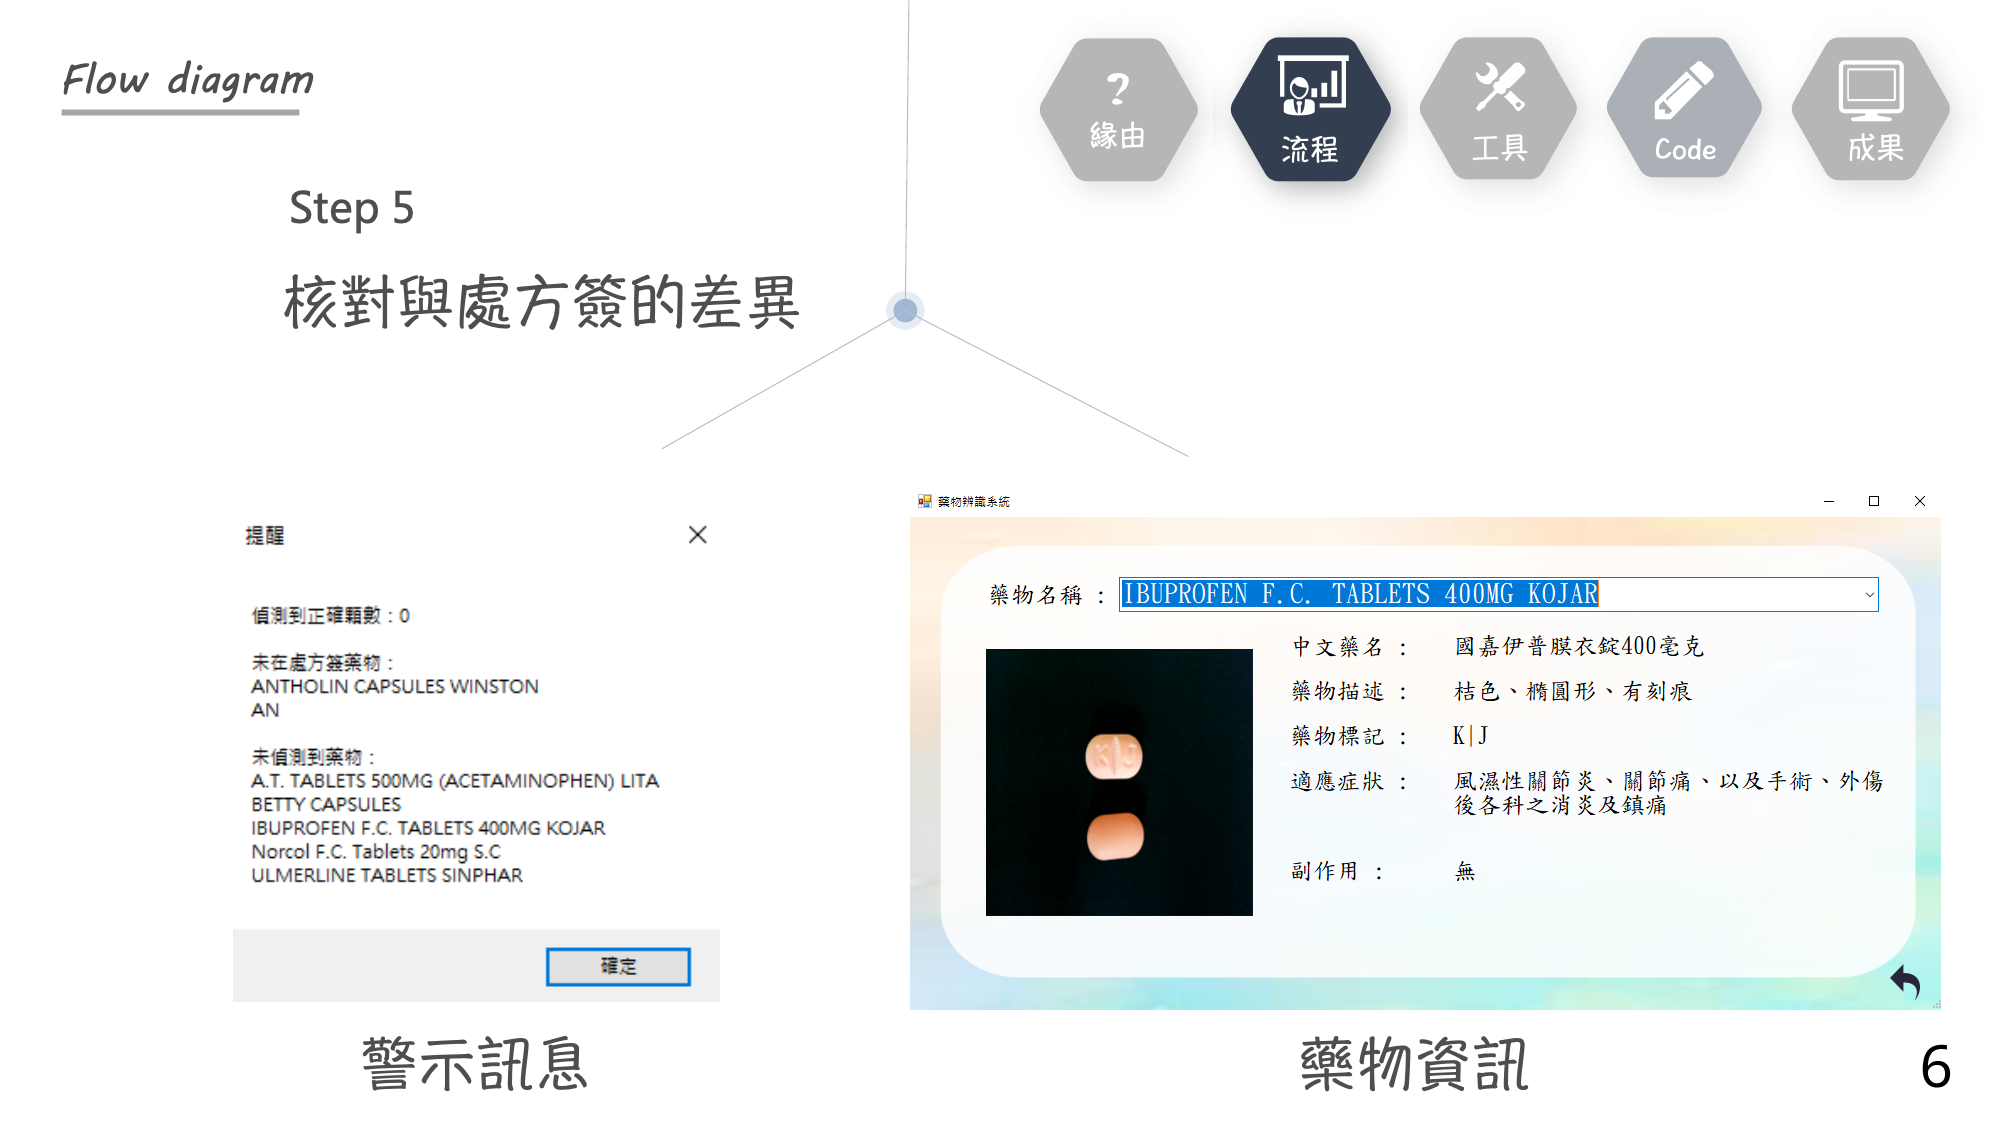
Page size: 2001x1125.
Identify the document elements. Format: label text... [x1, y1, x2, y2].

picture [245, 168, 846, 377]
picture [0, 38, 340, 133]
picture [324, 1009, 629, 1125]
picture [910, 488, 1941, 1125]
text_box 6 [1904, 1021, 1971, 1108]
text_box [889, 312, 922, 330]
text_box [886, 291, 925, 319]
picture [233, 513, 720, 1002]
picture [1003, 1, 2000, 243]
